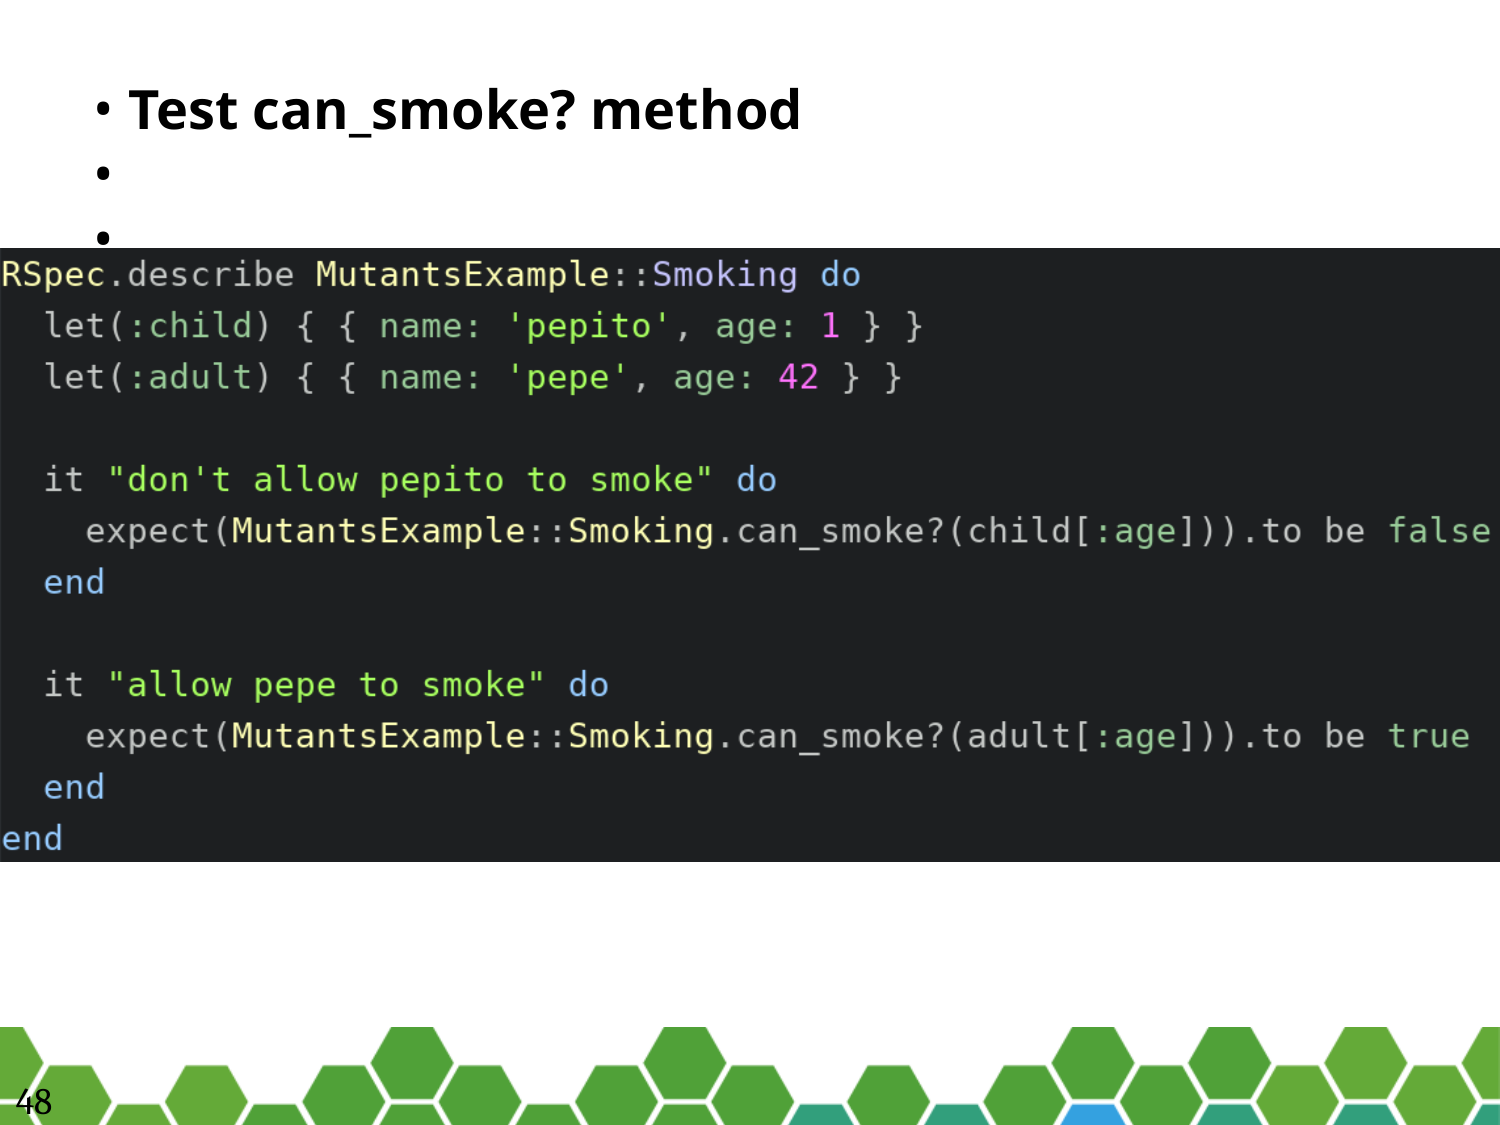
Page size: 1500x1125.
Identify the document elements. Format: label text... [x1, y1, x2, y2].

picture [0, 248, 1500, 862]
text_box Test can_smoke? method [93, 75, 1467, 248]
picture [0, 1027, 1500, 1125]
